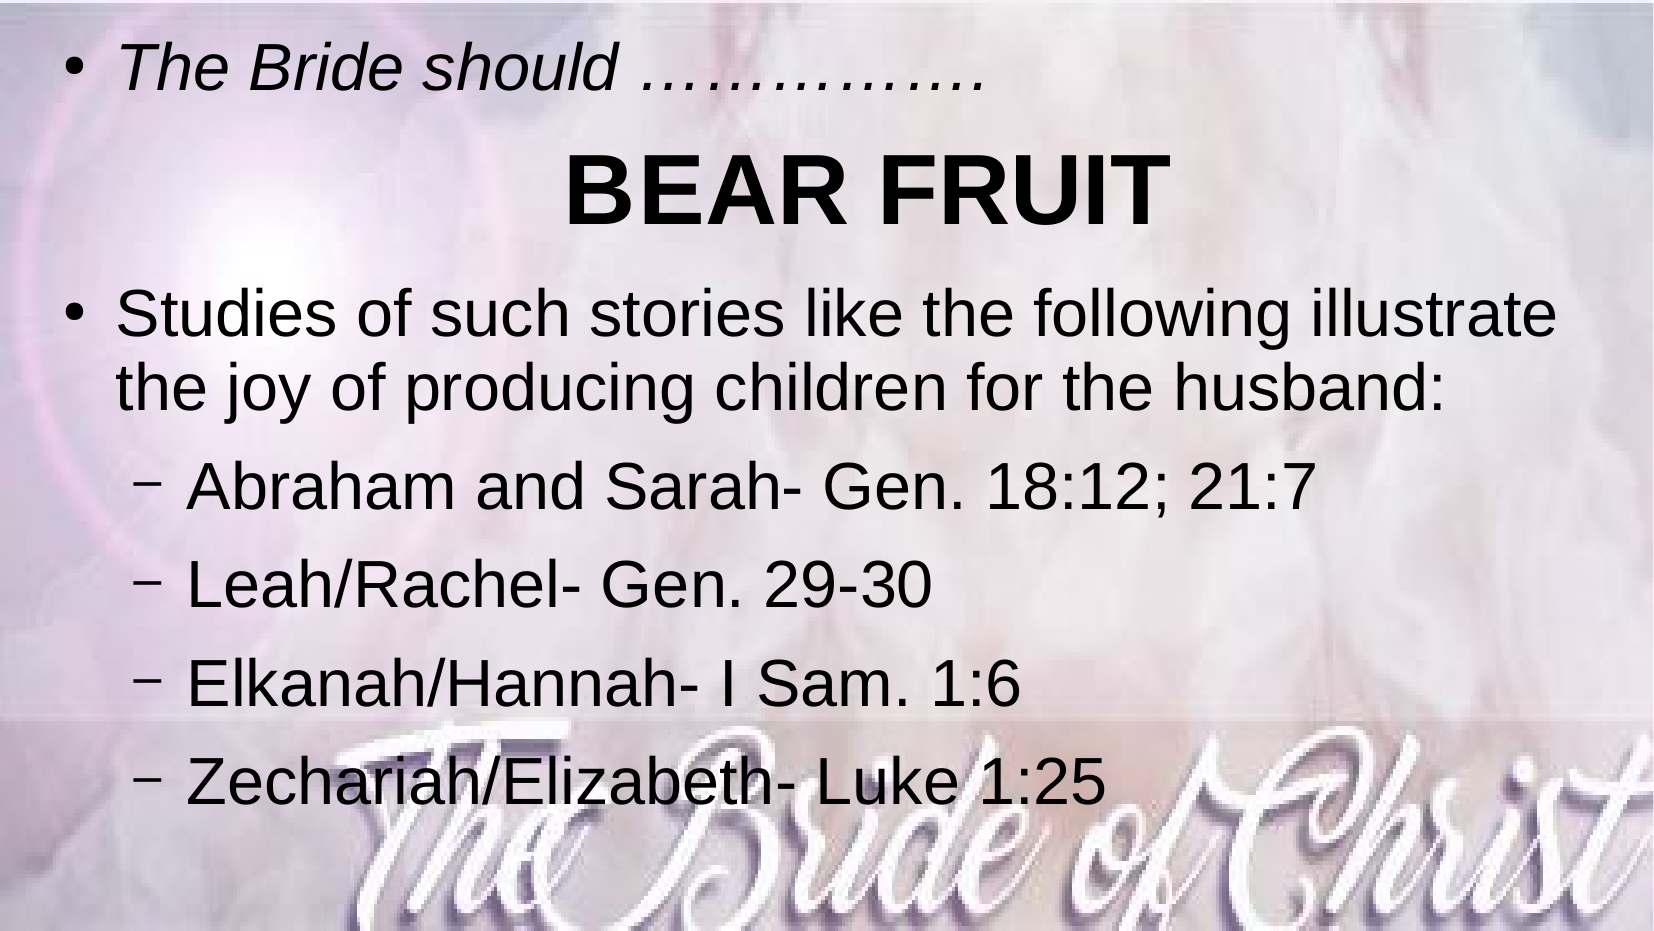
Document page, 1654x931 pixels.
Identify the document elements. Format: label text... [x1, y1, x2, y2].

picture [0, 0, 1654, 931]
list The Bride should ……………. B EAR FRUIT Studies of such stories like the following illustrate the joy of producing children for the husband: Abraham and Sarah- Gen. 18:12; 21:7 Leah/Rachel- Gen. 29-30 Elkanah/Hannah- I Sam. 1:6 Zechariah/Elizabeth- Luke 1:25 [45, 30, 1621, 826]
